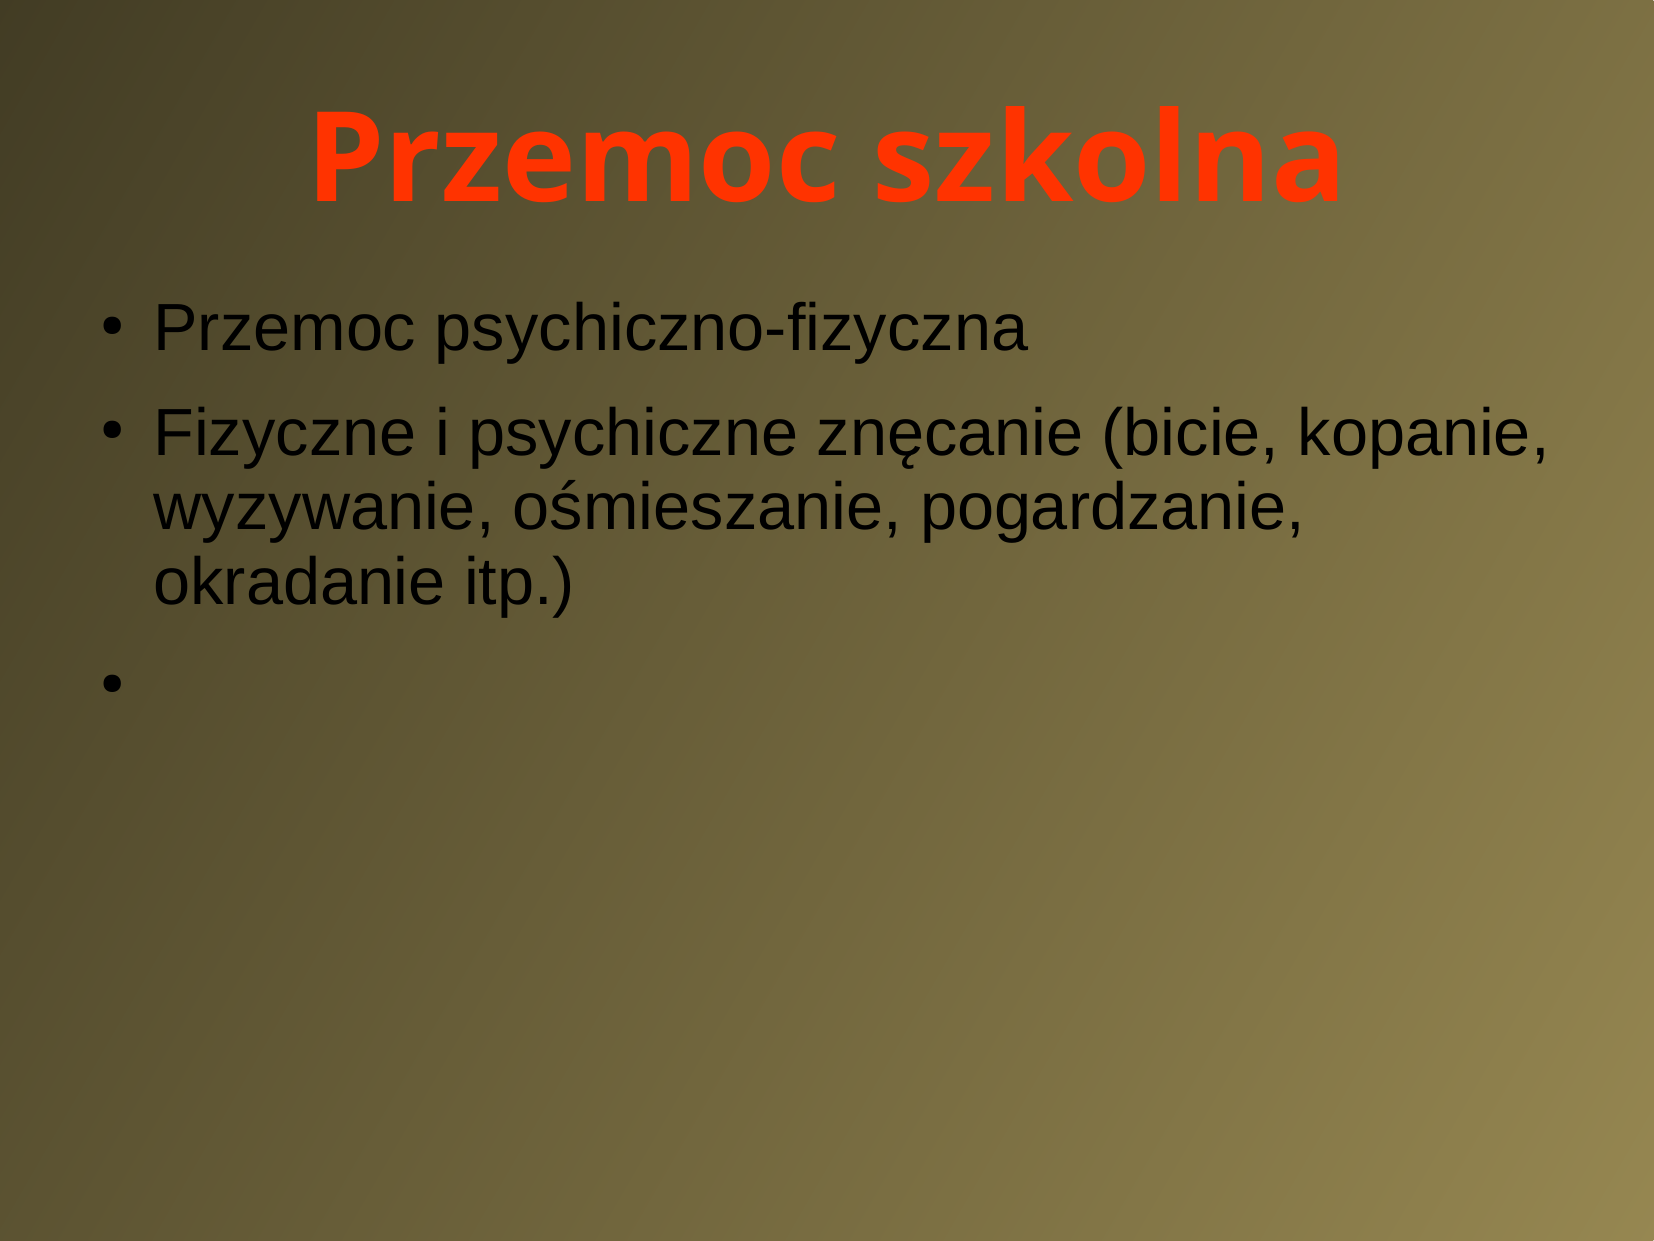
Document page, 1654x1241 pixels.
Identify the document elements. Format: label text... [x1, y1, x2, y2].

title Przemoc szkolna [82, 49, 1571, 257]
list Przemoc psychiczno-fizyczna Fizyczne i psychiczne znęcanie (bicie, kopanie, wyzywanie, ośmieszanie, pogardzanie, okradanie itp.) [82, 290, 1571, 1010]
